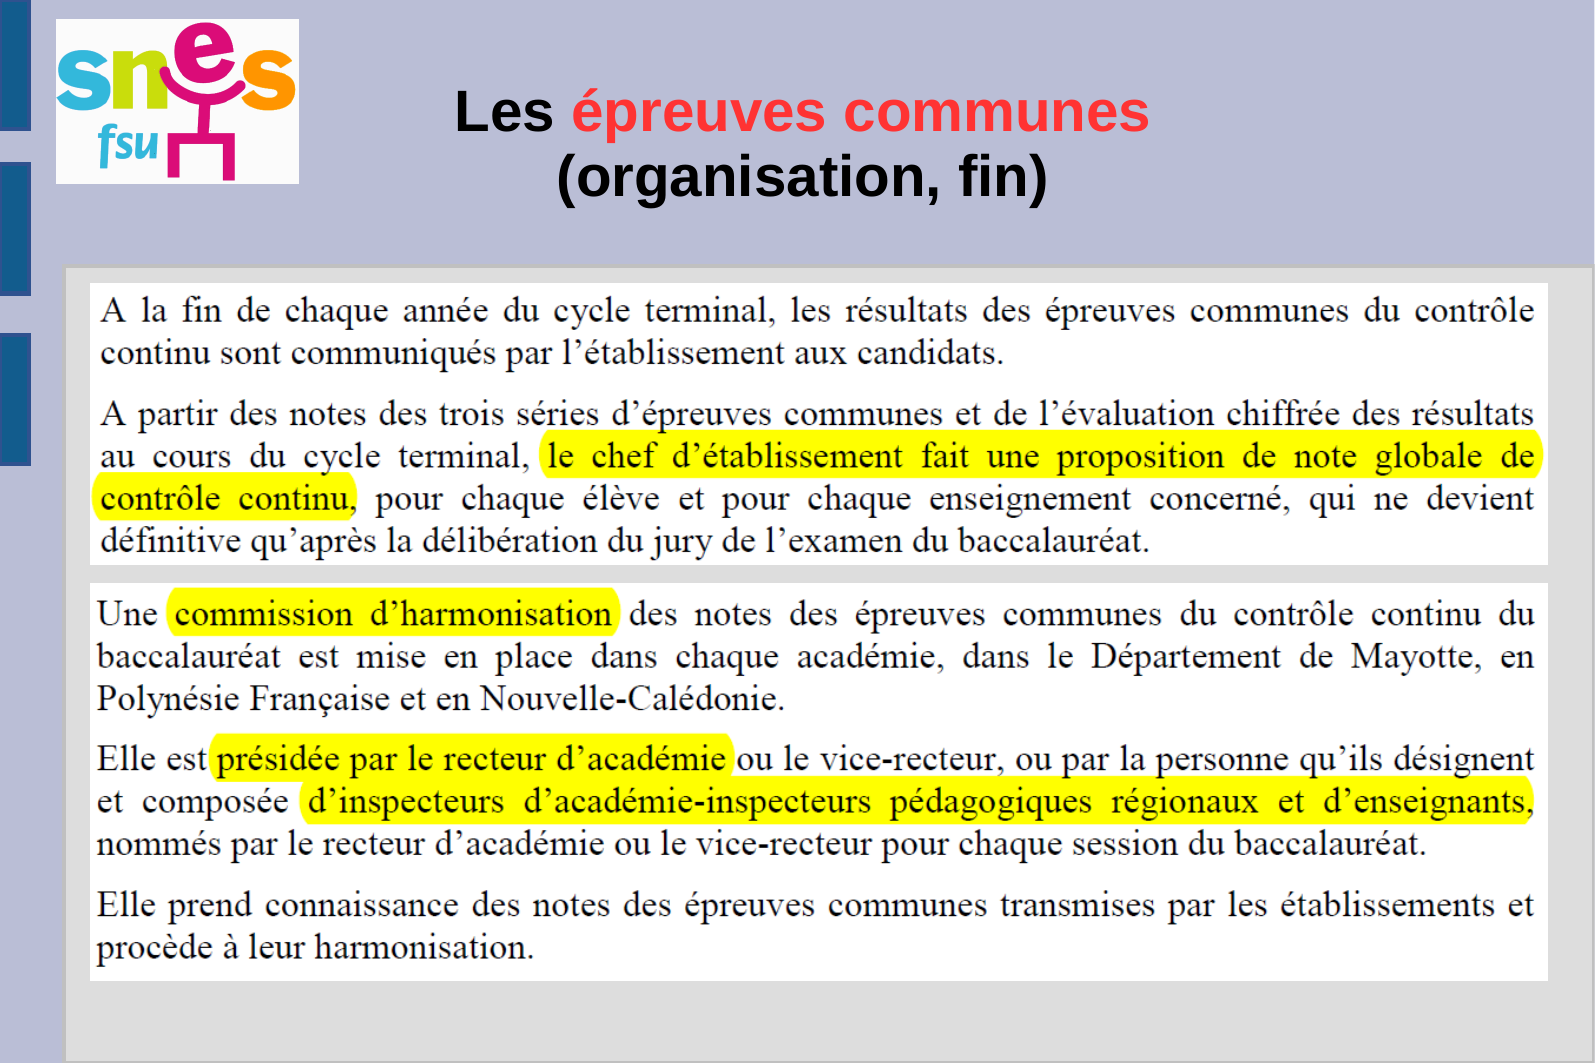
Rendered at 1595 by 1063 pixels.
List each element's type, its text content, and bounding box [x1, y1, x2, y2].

picture [90, 583, 1548, 981]
picture [56, 19, 299, 184]
picture [90, 283, 1548, 565]
text_box Les épreuves communes (organisation, fin) [401, 70, 1205, 225]
